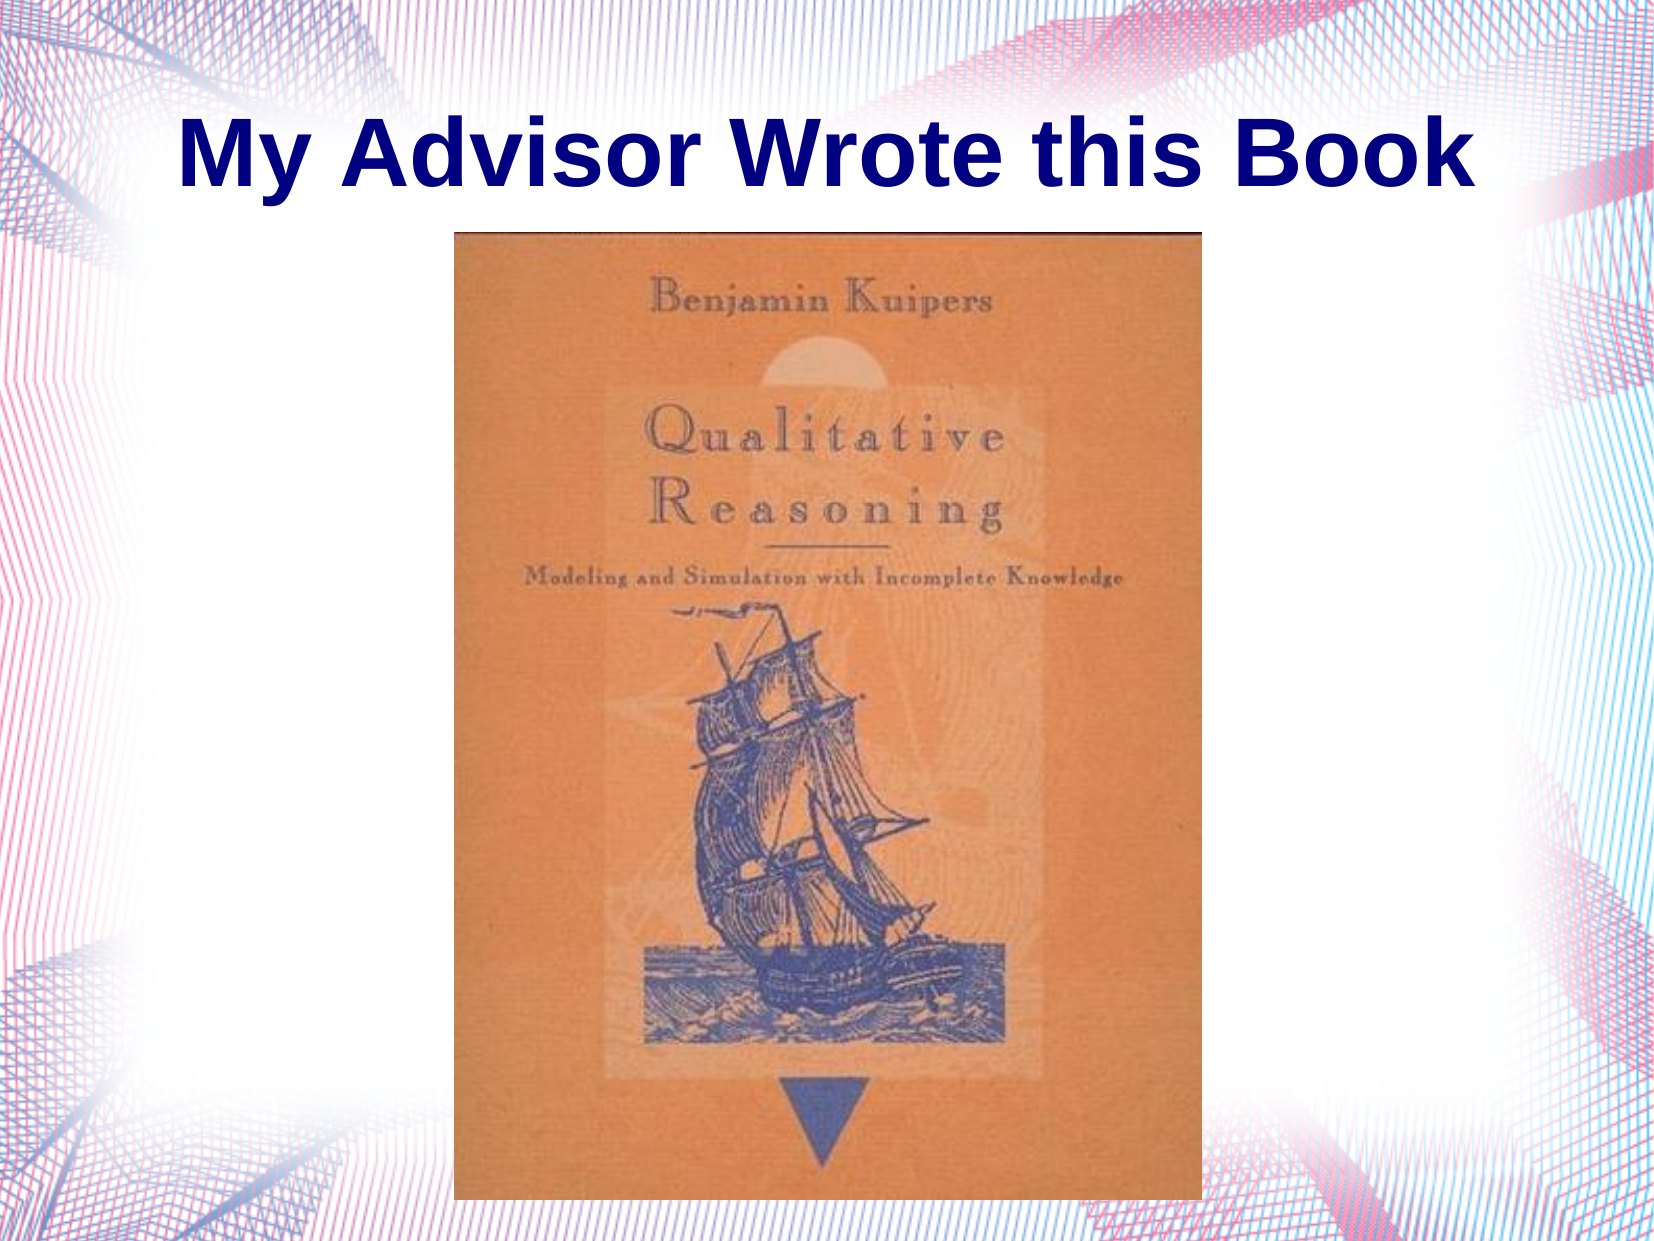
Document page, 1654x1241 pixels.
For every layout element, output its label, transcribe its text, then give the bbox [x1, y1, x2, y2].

title My Advisor Wrote this Book [82, 49, 1571, 257]
picture [0, 0, 1654, 1241]
